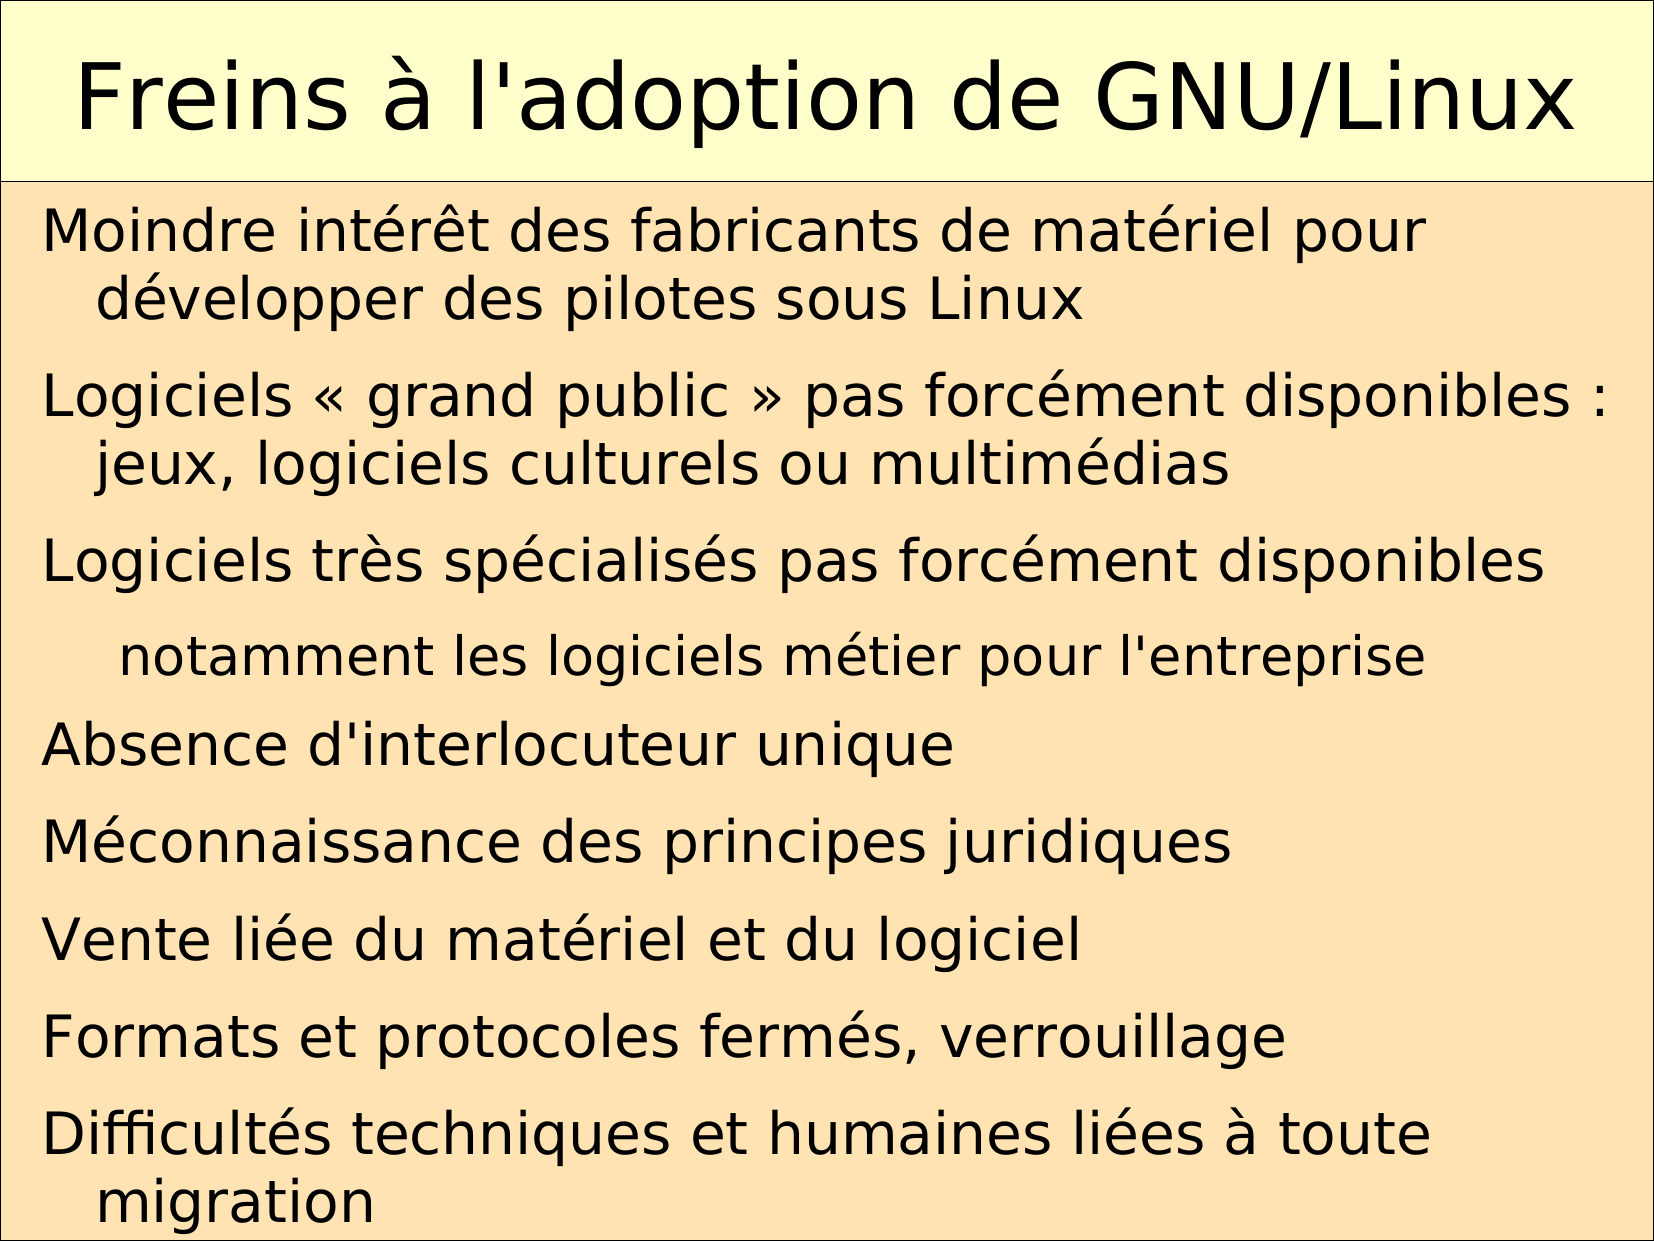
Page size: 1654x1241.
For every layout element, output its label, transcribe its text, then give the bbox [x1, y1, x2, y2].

title Freins à l'adoption de GNU/Linux [0, 43, 1654, 151]
list Moindre intérêt des fabricants de matériel pour développer des pilotes sous Linux Logiciels « grand public » pas forcément disponibles : jeux, logiciels culturels ou multimédias Logiciels très spécialisés pas forcément disponibles notamment les logiciels métier pour l'entreprise Absence d'interlocuteur unique Méconnaissance des principes juridiques Vente liée du matériel et du logiciel Formats et protocoles fermés, verrouillage Difficultés techniques et humaines liées à toute migration [24, 197, 1619, 1237]
